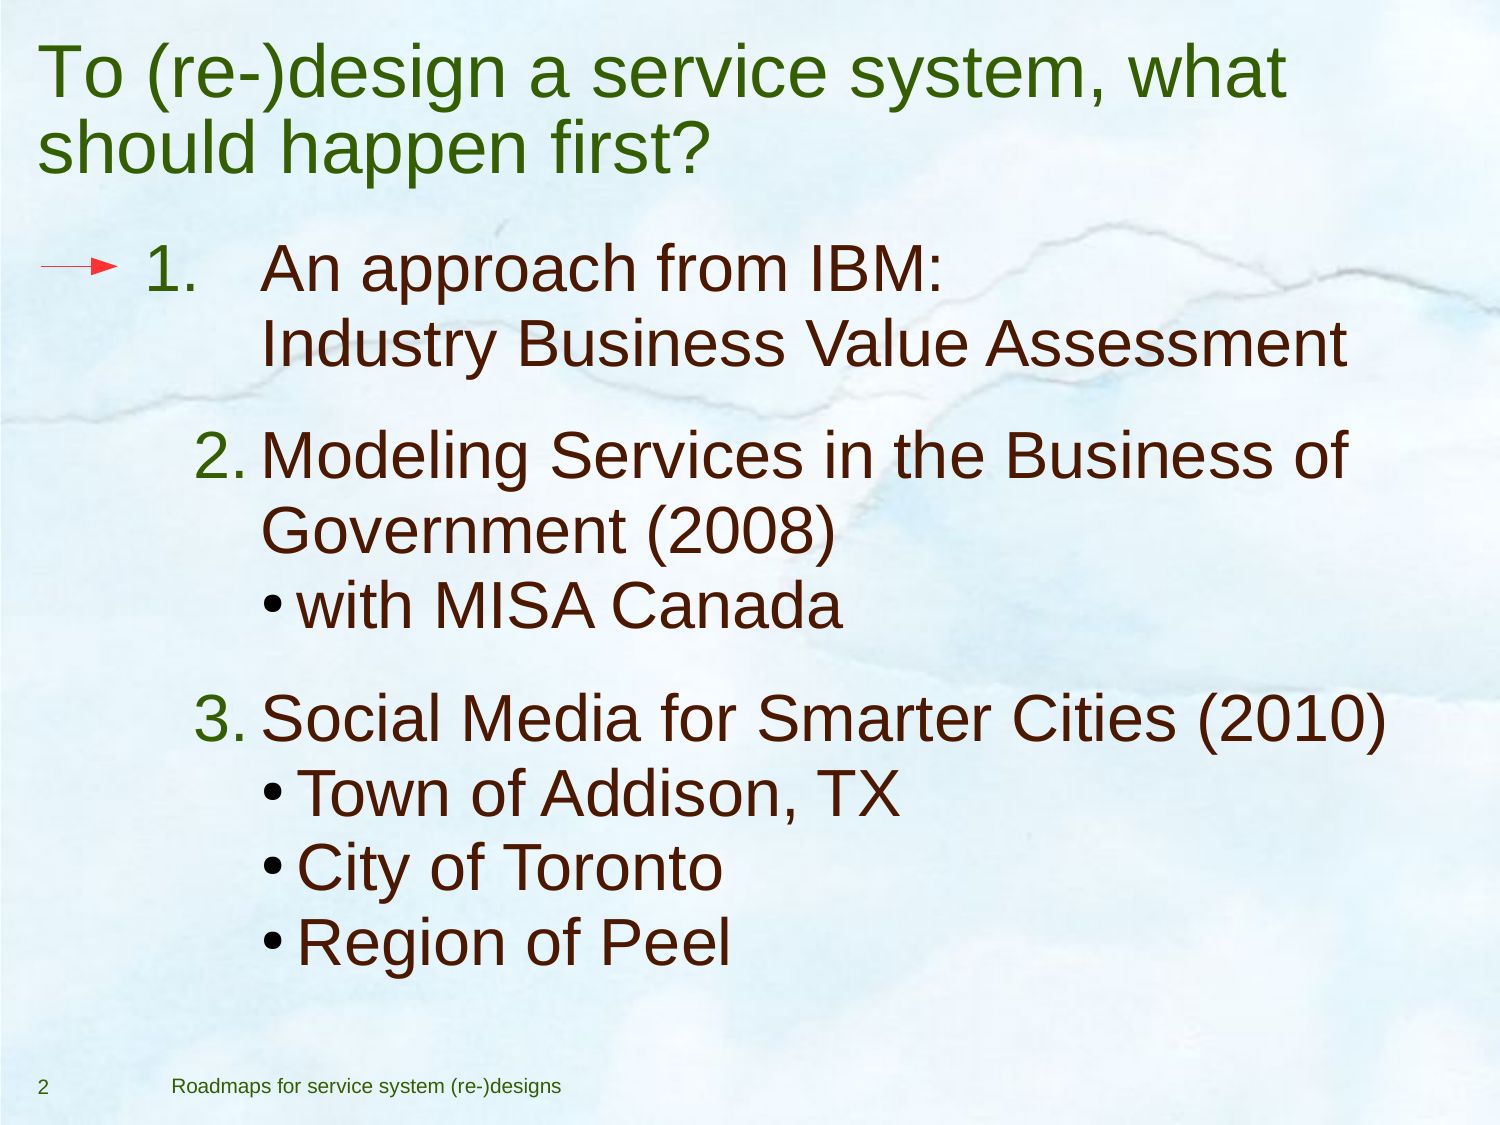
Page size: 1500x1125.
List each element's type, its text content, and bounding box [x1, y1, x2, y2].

table_cell 2. [138, 413, 255, 675]
table_header An approach from IBM: Industry Business Value Assessment [255, 225, 1439, 413]
picture [0, 0, 1500, 1125]
table_cell Social Media for Smarter Cities (2010) Town of Addison, TX City of Toronto Region of Peel [255, 675, 1439, 1021]
table_header 1. [138, 225, 255, 413]
table_cell 3. [138, 675, 255, 1021]
title To (re-)design a service system, what should happen first? [37, 37, 1463, 198]
table_cell Modeling Services in the Business of Government (2008) with MISA Canada [255, 413, 1439, 675]
